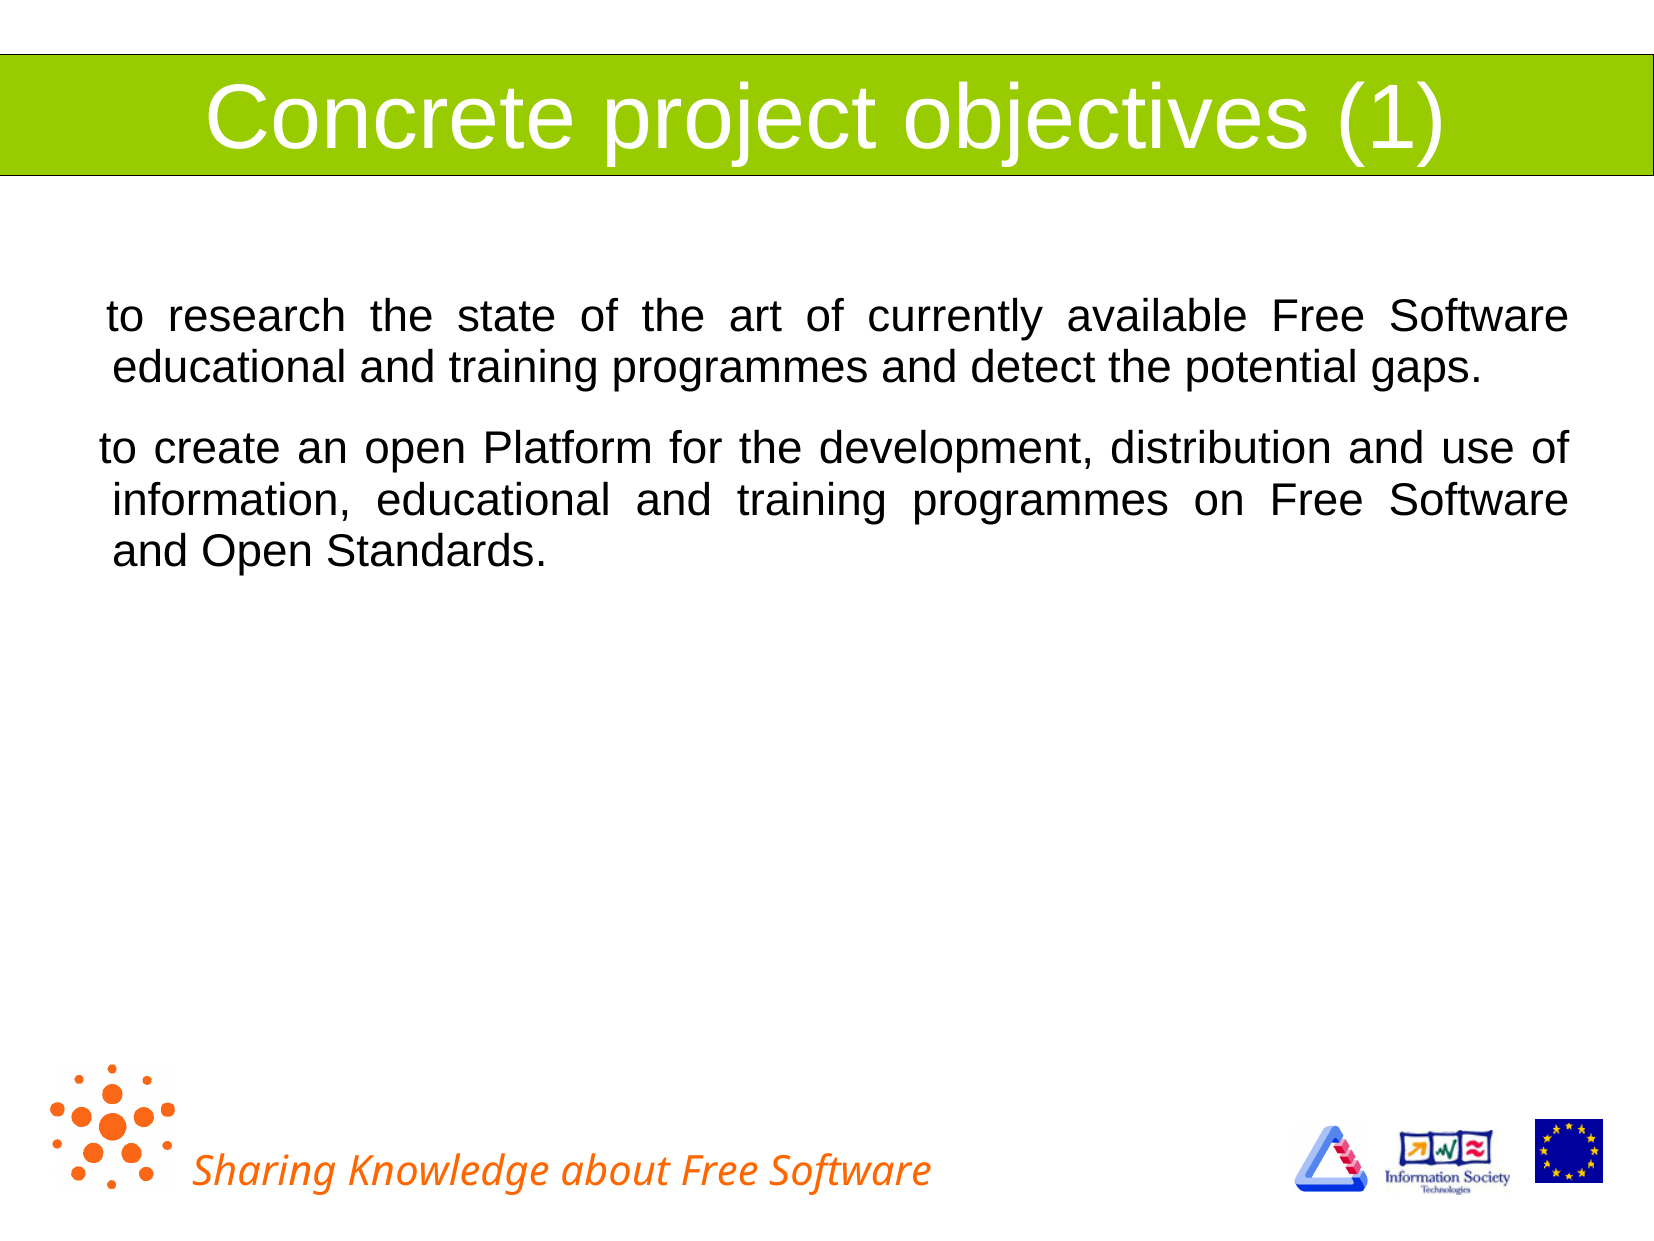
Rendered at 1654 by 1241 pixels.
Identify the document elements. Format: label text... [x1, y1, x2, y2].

picture [1294, 1125, 1368, 1193]
picture [1385, 1130, 1510, 1195]
title Concrete project objectives (1) [82, 48, 1571, 185]
picture [1535, 1119, 1603, 1183]
picture [50, 1064, 175, 1189]
list to research the state of the art of currently available Free Software educational and training programmes and detect the potential gaps. to create an open Platform for the development, distribution and use of information, educational and training programmes on Free Software and Open Standards. [82, 290, 1571, 1109]
